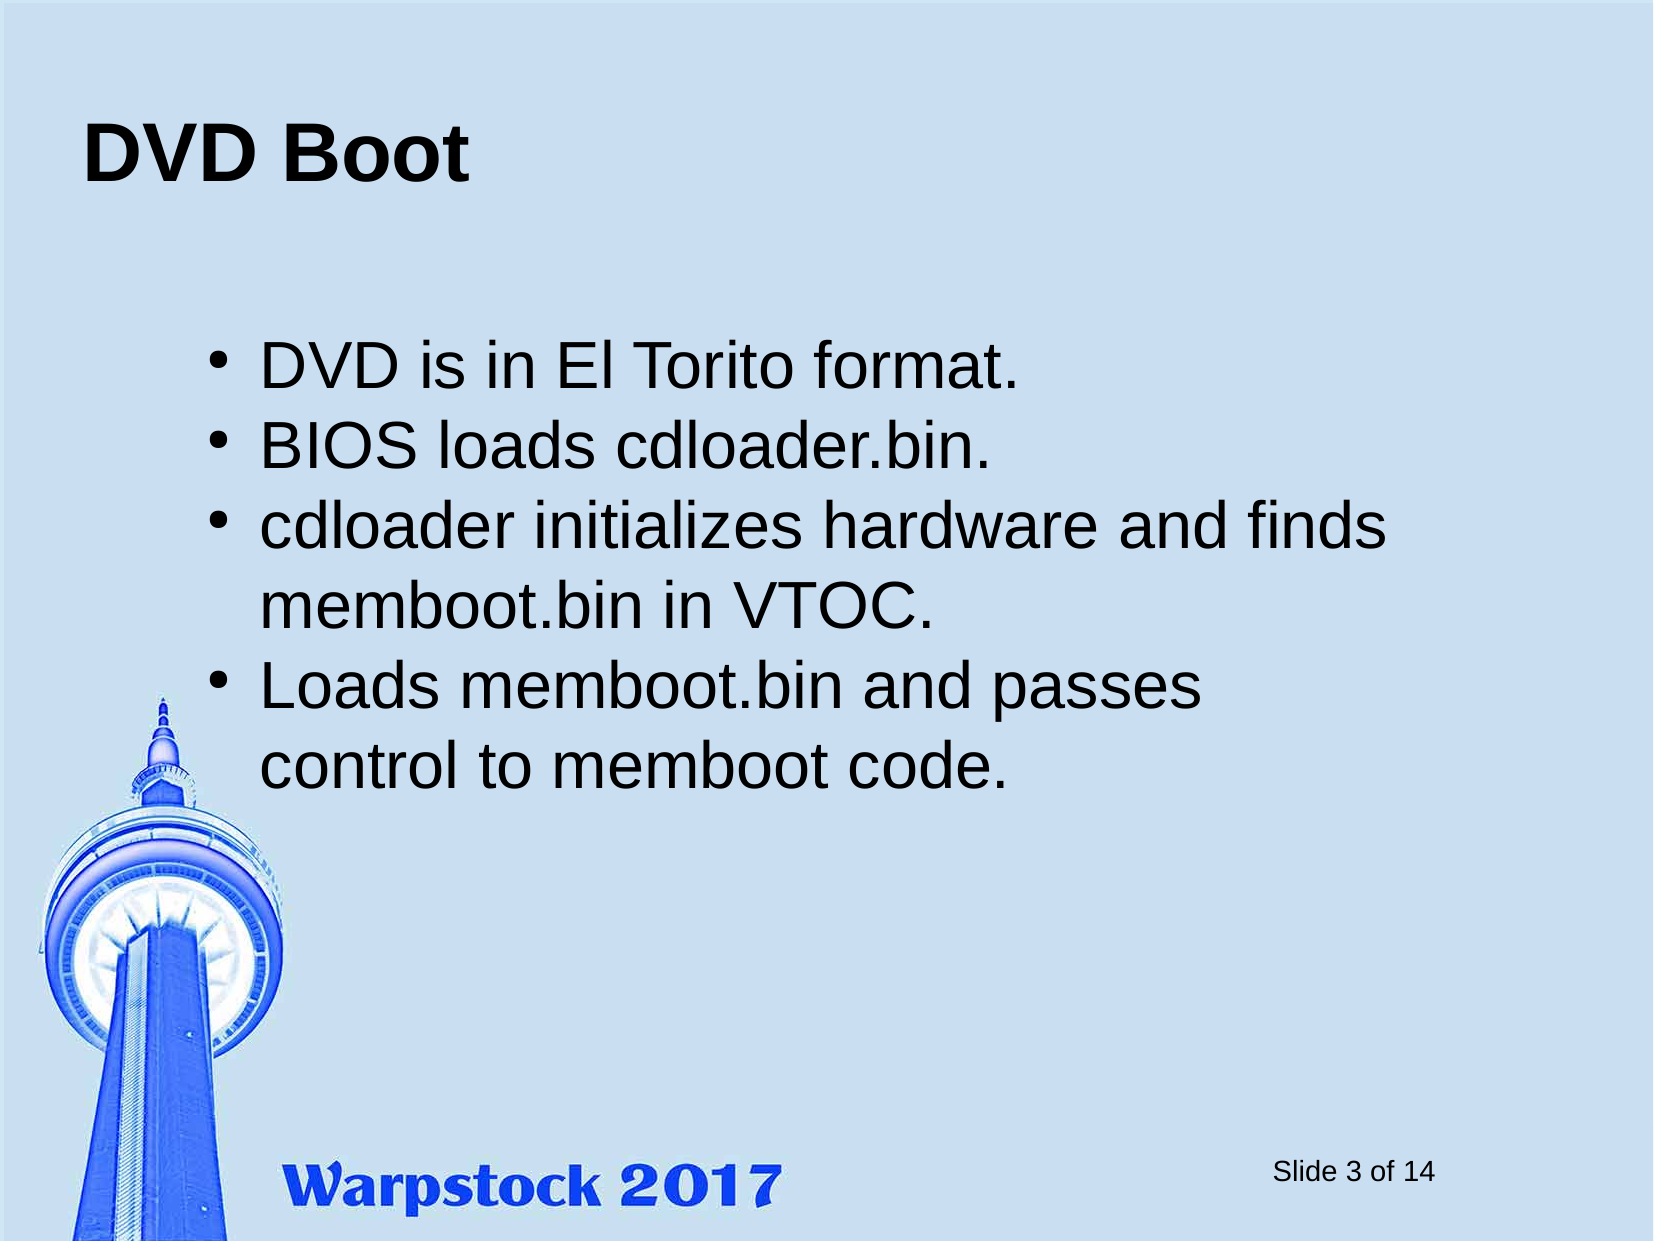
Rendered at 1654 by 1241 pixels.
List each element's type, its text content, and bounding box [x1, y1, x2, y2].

text_box DVD is in El Torito format. BIOS loads cdloader.bin. cdloader initializes hardware and finds memboot.bin in VTOC. Loads memboot.bin and passes control to memboot code. [173, 314, 1414, 924]
picture [4, 3, 1654, 1241]
title DVD Boot [82, 49, 1571, 257]
